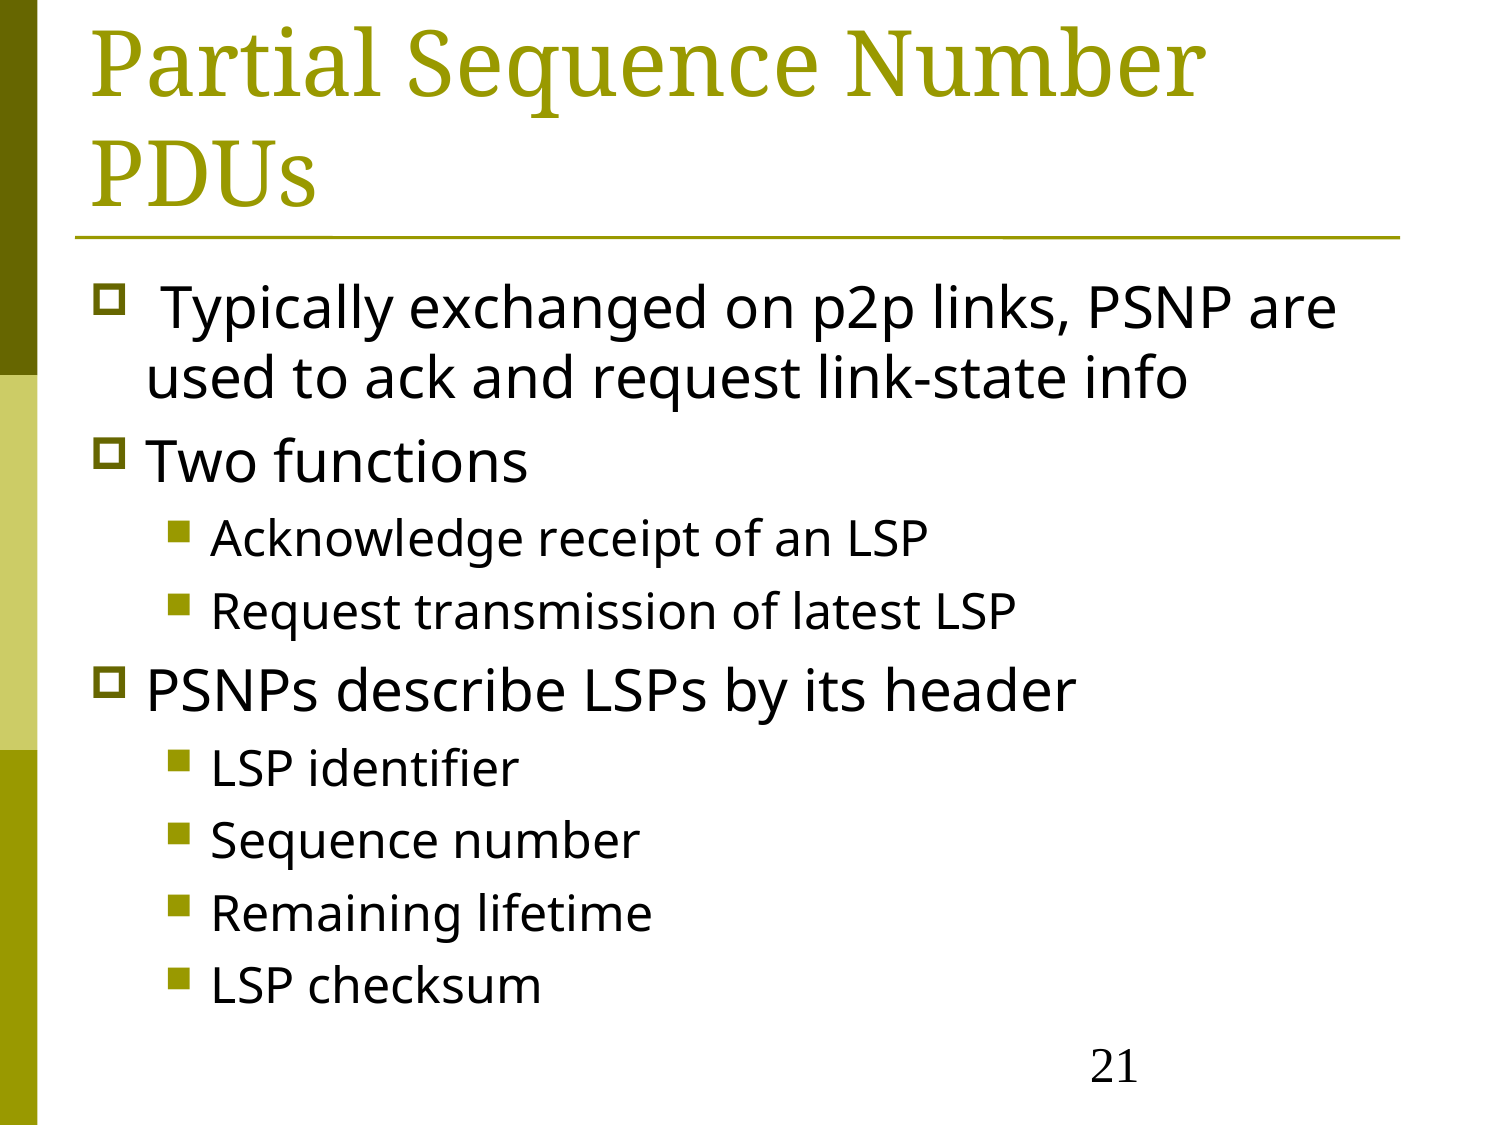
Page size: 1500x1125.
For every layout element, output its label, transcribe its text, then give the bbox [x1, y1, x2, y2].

list Typically exchanged on p2p links, PSNP are used to ack and request link-state info Two functions Acknowledge receipt of an LSP Request transmission of latest LSP PSNPs describe LSPs by its header LSP identifier Sequence number Remaining lifetime LSP checksum [75, 262, 1426, 1022]
text_box <number> [1074, 1025, 1425, 1101]
title Partial Sequence Number PDUs [75, 0, 1426, 233]
